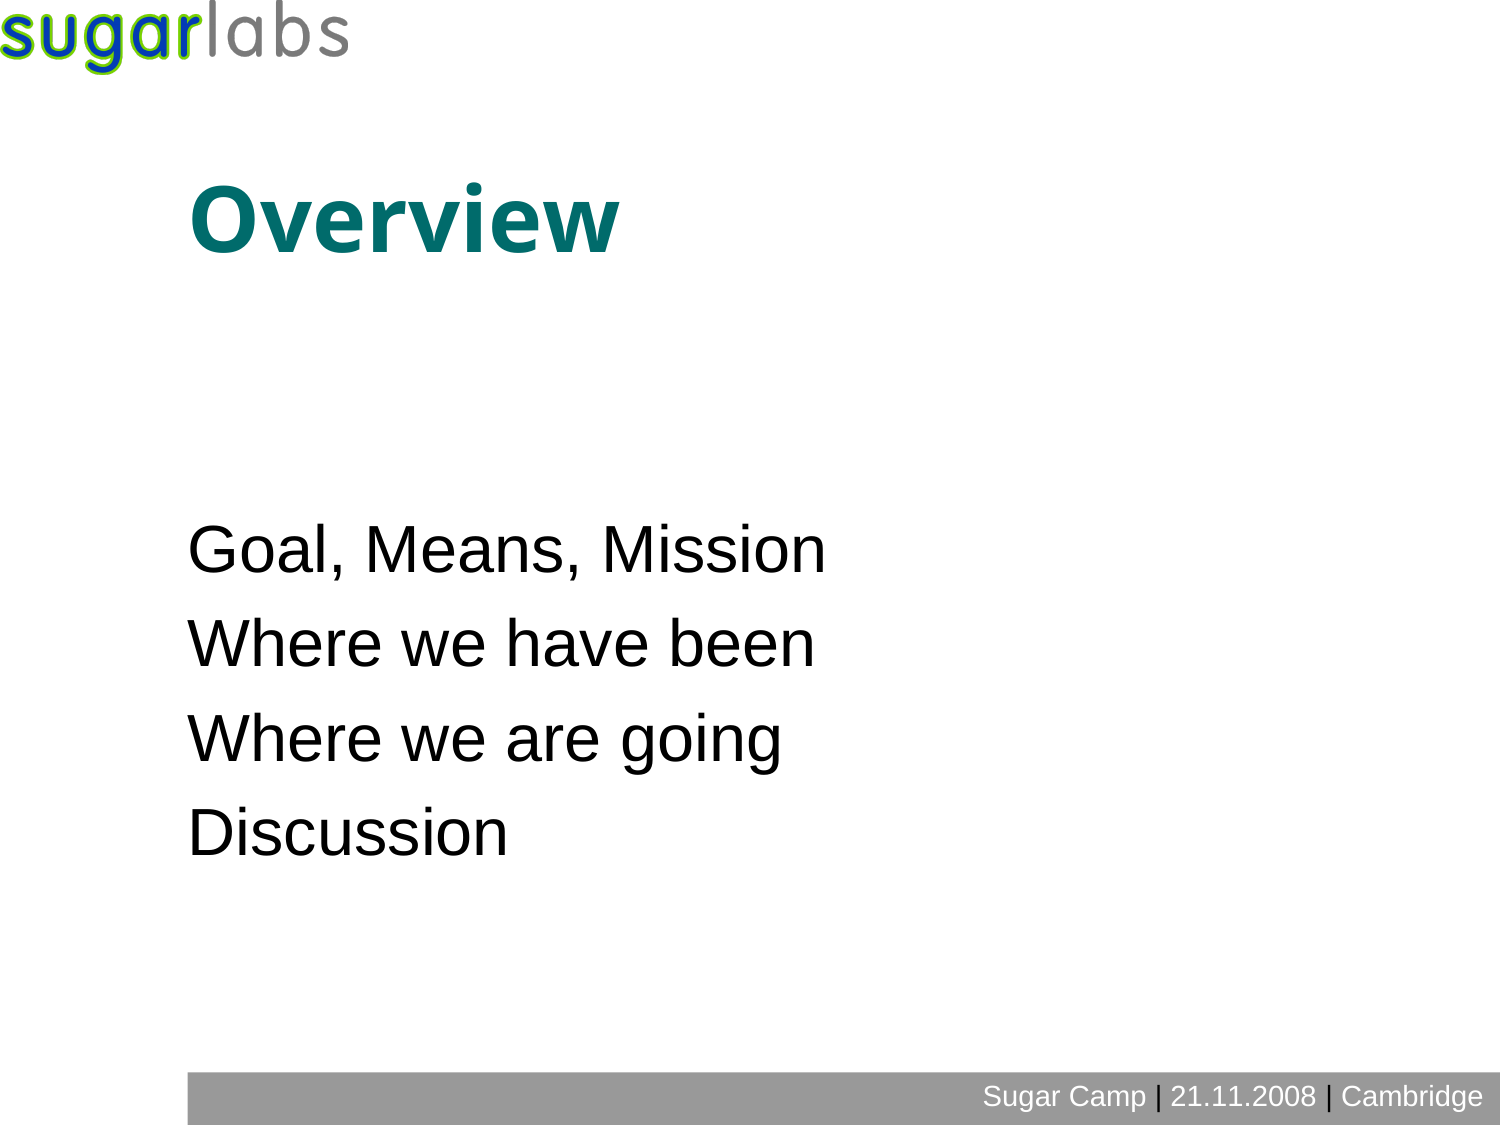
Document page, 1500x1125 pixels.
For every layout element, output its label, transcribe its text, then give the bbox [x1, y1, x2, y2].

picture [0, 0, 348, 75]
subtitle Goal, Means, Mission Where we have been Where we are going Discussion [187, 337, 1425, 1042]
title Overview [187, 75, 1500, 338]
